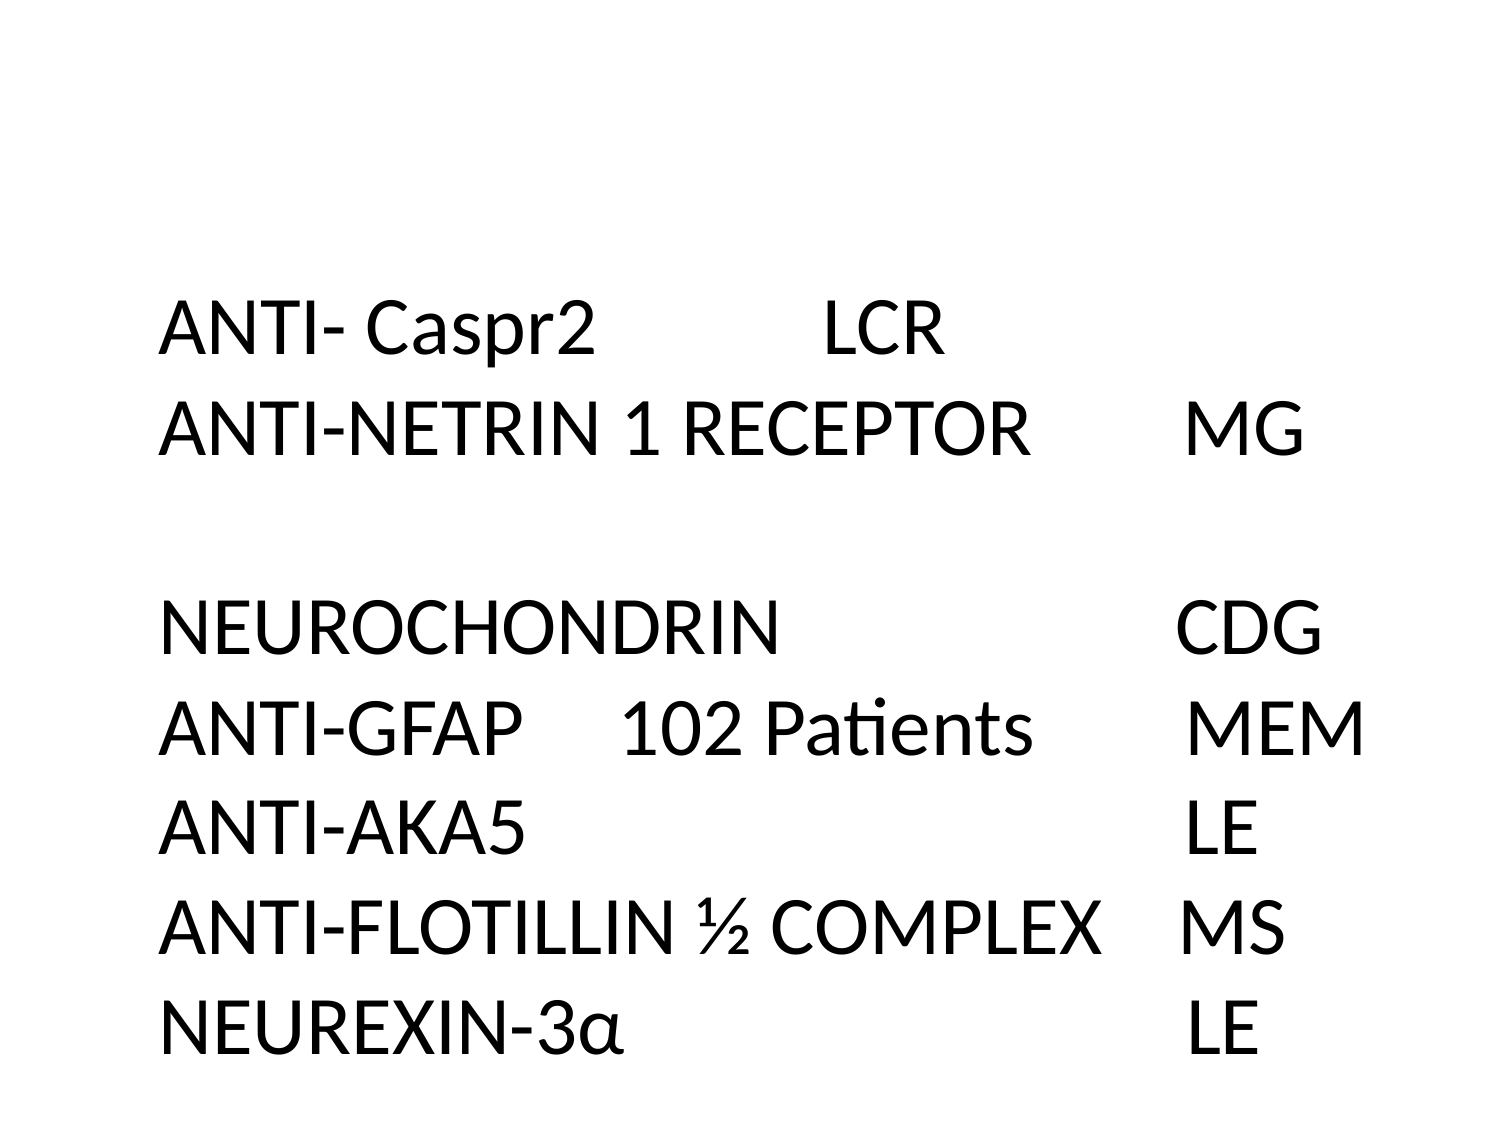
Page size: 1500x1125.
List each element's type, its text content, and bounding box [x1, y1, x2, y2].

text_box ANTI- Caspr2 LCR ANTI-NETRIN 1 RECEPTOR MG NEUROCHONDRIN CDG ANTI-GFAP 102 Patients MEM ANTI-AKA5 LE ANTI-FLOTILLIN ½ COMPLEX MS NEUREXIN-3α LE [143, 264, 1389, 987]
